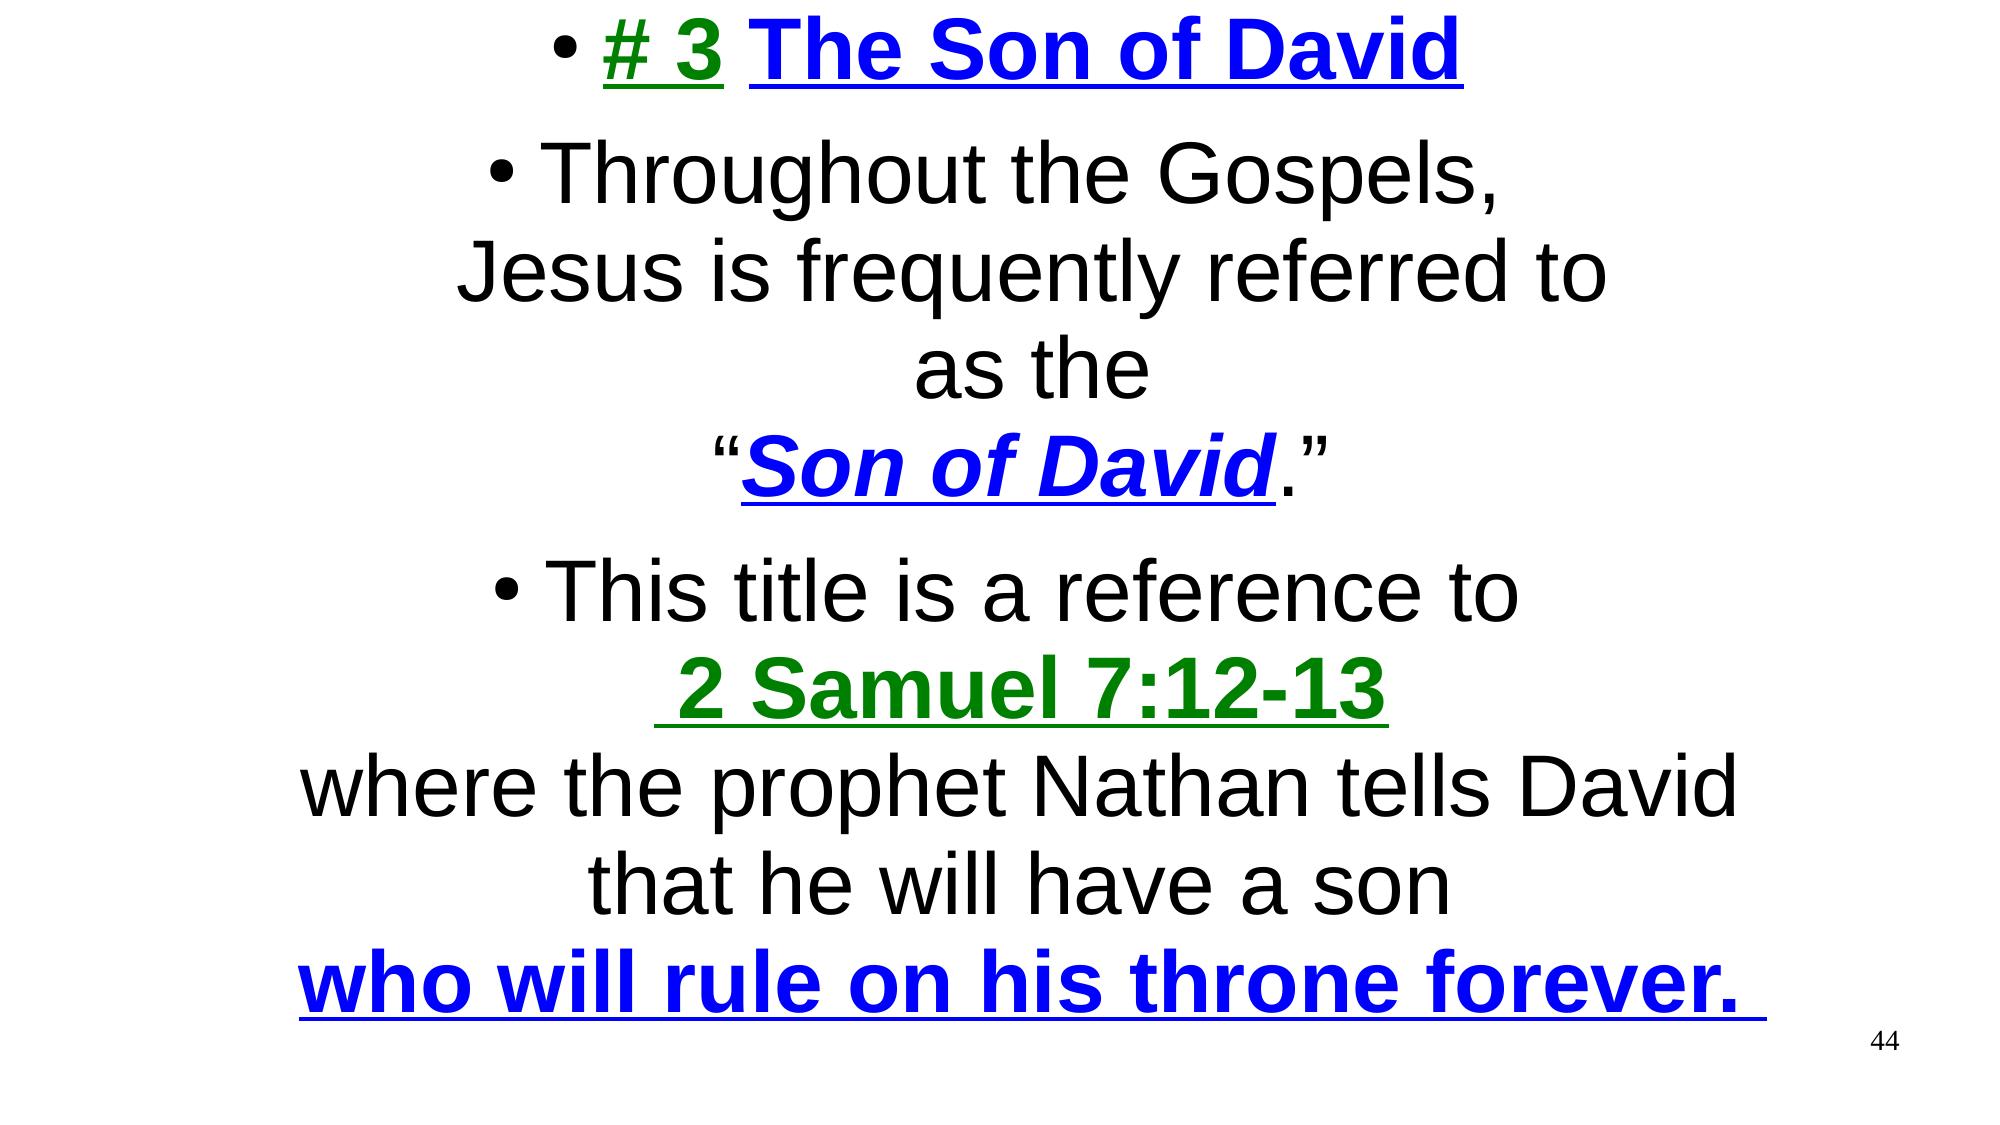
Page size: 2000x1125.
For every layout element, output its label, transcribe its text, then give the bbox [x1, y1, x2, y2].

list # 3 The Son of David Throughout the Gospels, Jesus is frequently referred to as the “Son of David.” This title is a reference to 2 Samuel 7:12-13 where the prophet Nathan tells David that he will have a son who will rule on his throne forever. [0, 0, 1996, 1123]
